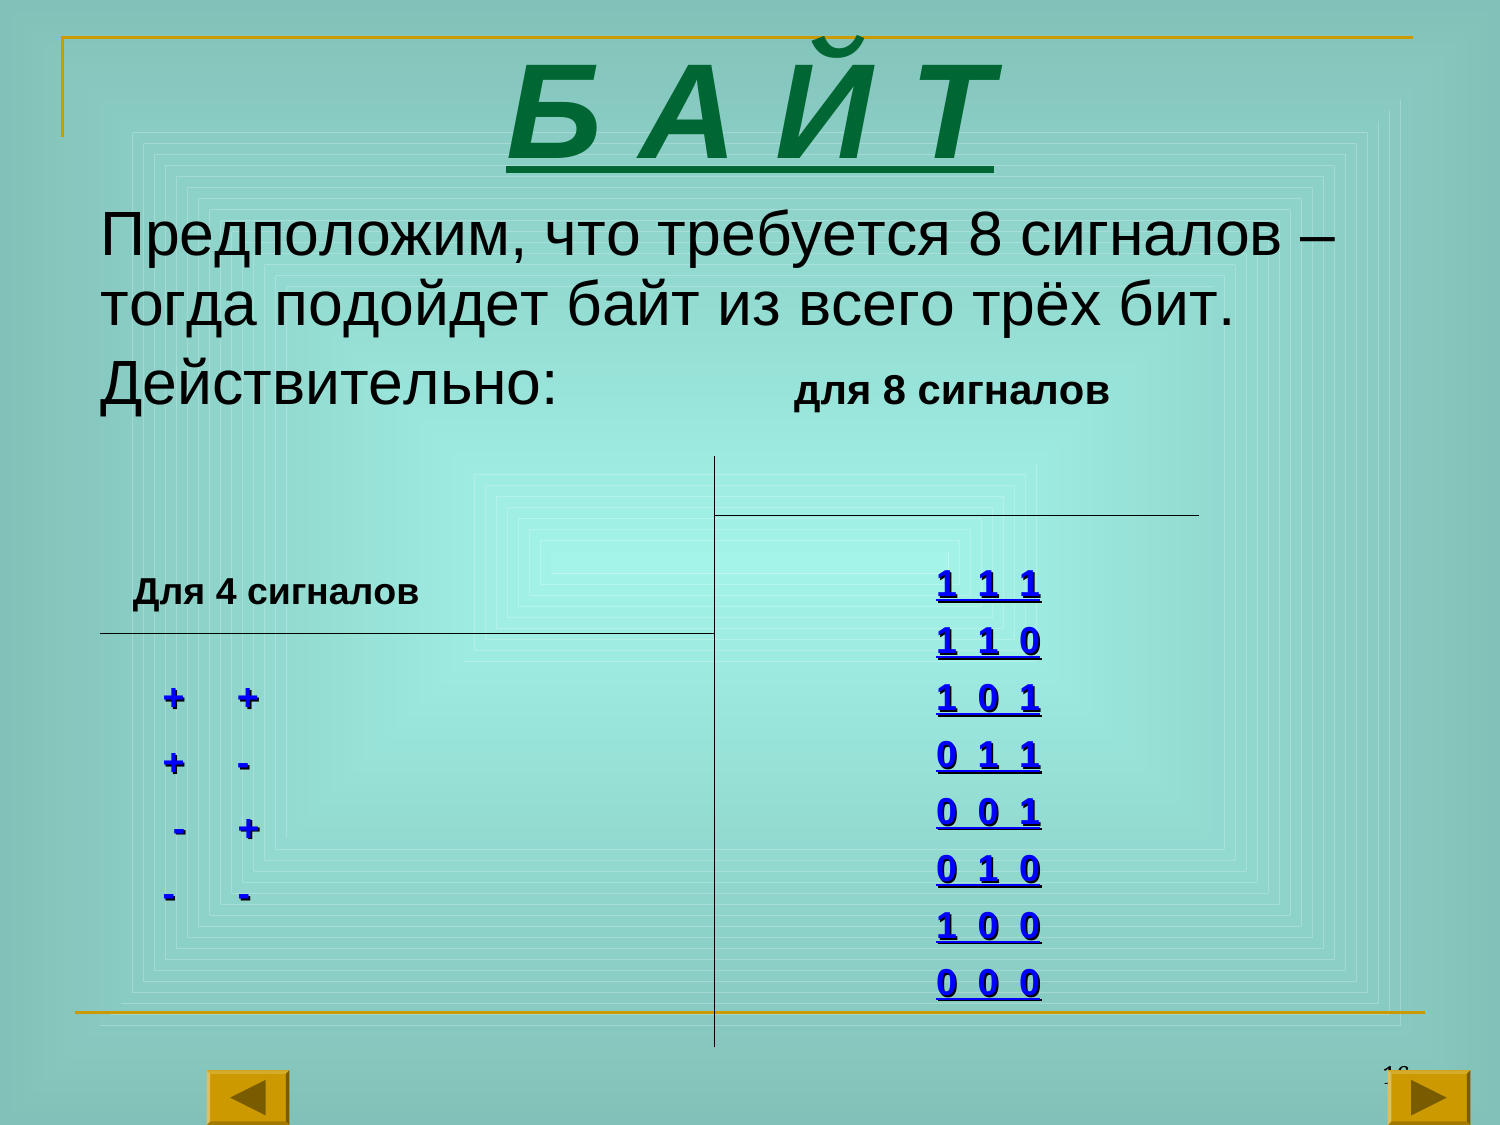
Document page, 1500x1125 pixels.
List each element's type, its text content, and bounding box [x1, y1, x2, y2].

text_box [208, 1070, 290, 1125]
text_box Для 4 сигналов [118, 562, 532, 621]
text_box 1 1 1 1 1 0 1 0 1 0 1 1 0 0 1 0 1 0 1 0 0 0 0 0 [921, 562, 1158, 1010]
title Б А Й Т [75, 27, 1426, 191]
text_box [1389, 1070, 1471, 1125]
text_box + + + - - + - - [147, 668, 355, 923]
list Предположим, что требуется 8 сигналов – тогда подойдет байт из всего трёх бит. Действительно: для 8 сигналов [29, 191, 1477, 988]
